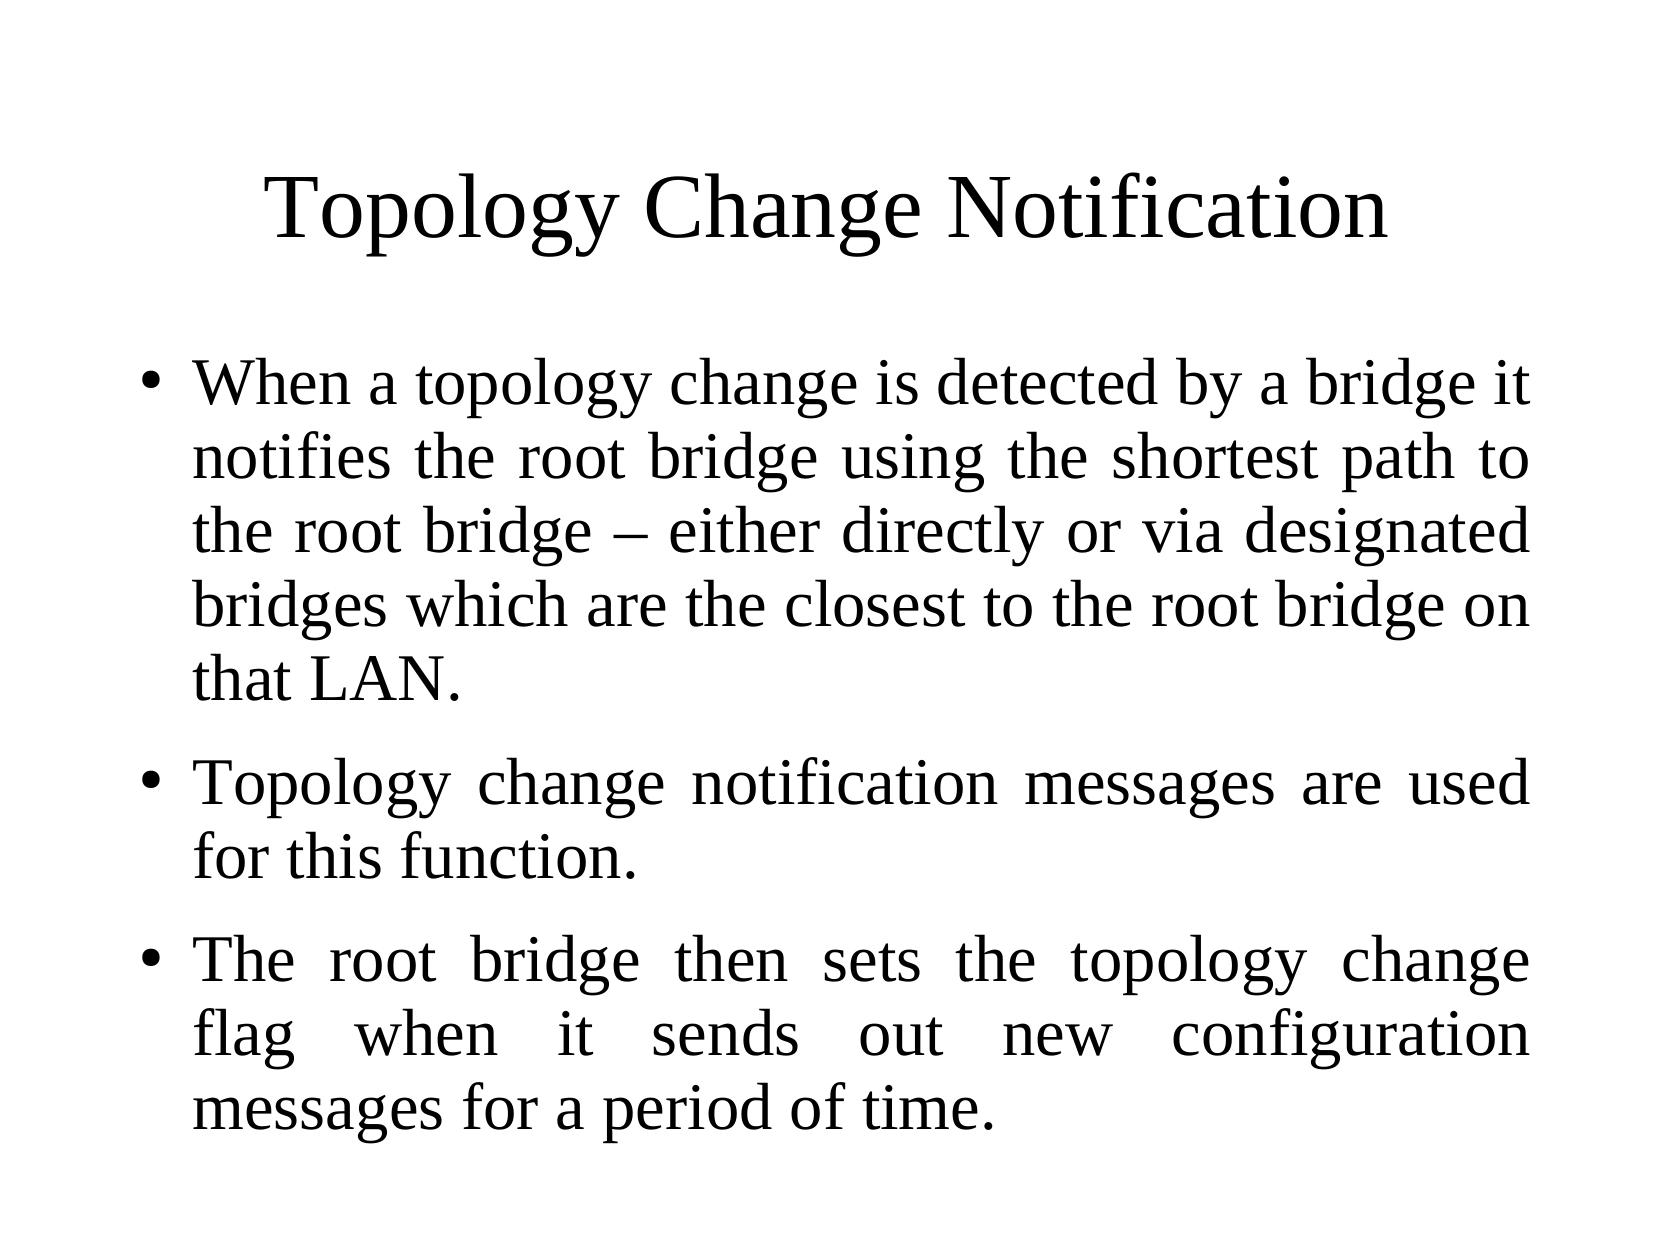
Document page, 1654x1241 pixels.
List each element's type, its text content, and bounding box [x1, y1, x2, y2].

title Topology Change Notification [121, 102, 1534, 311]
list When a topology change is detected by a bridge it notifies the root bridge using the shortest path to the root bridge – either directly or via designated bridges which are the closest to the root bridge on that LAN. Topology change notification messages are used for this function. The root bridge then sets the topology change flag when it sends out new configuration messages for a period of time. [121, 344, 1534, 1145]
